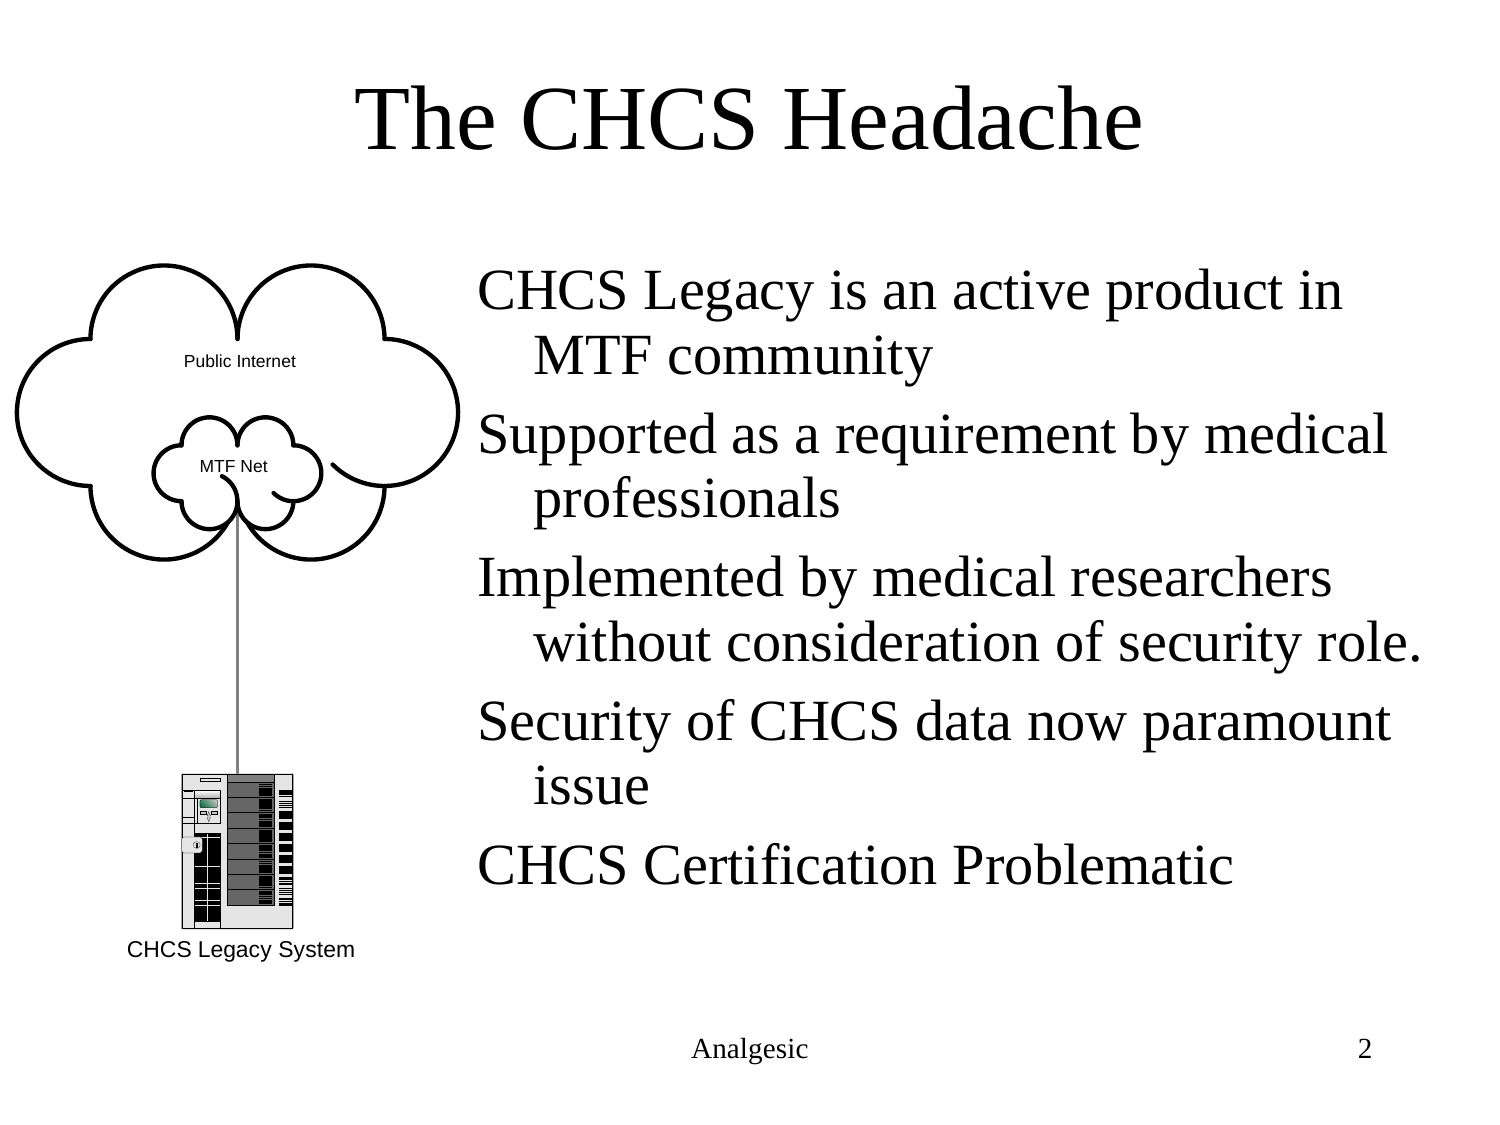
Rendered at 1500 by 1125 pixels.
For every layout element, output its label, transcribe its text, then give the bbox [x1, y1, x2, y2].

title The CHCS Headache [112, 24, 1388, 213]
picture [0, 162, 488, 963]
list CHCS Legacy is an active product in MTF community Supported as a requirement by medical professionals Implemented by medical researchers without consideration of security role. Security of CHCS data now paramount issue CHCS Certification Problematic [462, 249, 1463, 1038]
